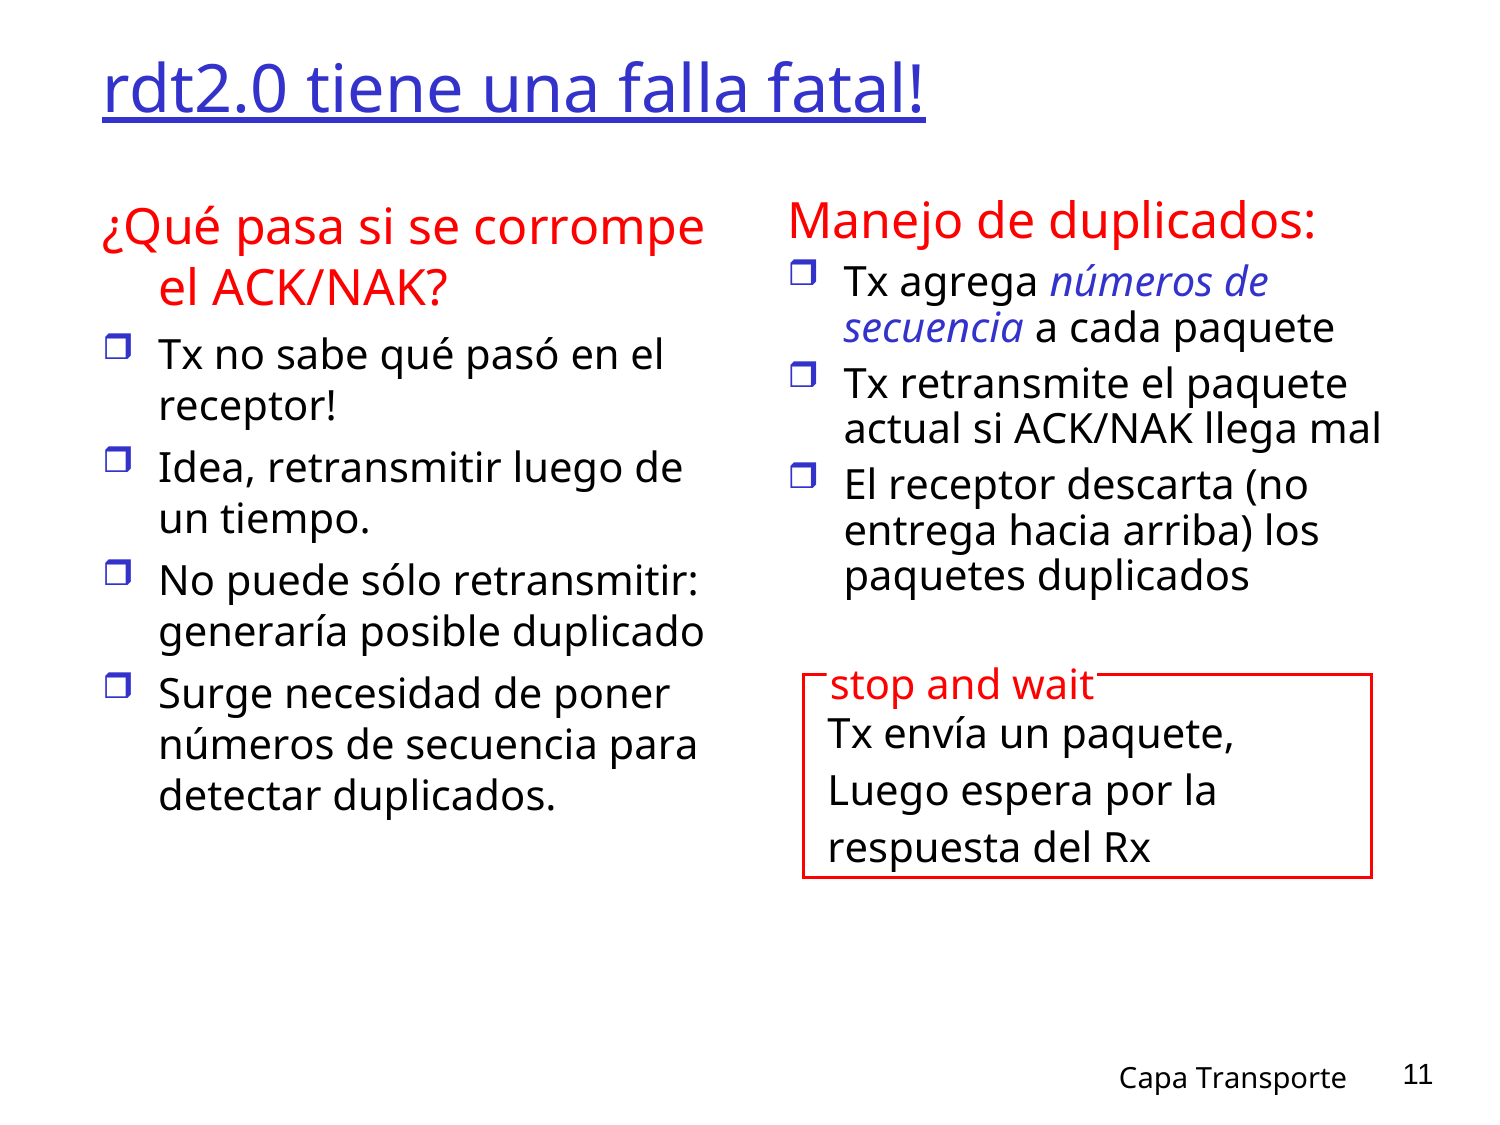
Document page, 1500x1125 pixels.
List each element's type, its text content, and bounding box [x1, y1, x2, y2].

list ¿Qué pasa si se corrompe el ACK/NAK? Tx no sabe qué pasó en el receptor! Idea, retransmitir luego de un tiempo. No puede sólo retransmitir: generaría posible duplicado Surge necesidad de poner números de secuencia para detectar duplicados. [87, 187, 741, 1041]
list Manejo de duplicados: Tx agrega números de secuencia a cada paquete Tx retransmite el paquete actual si ACK/NAK llega mal El receptor descarta (no entrega hacia arriba) los paquetes duplicados [772, 187, 1426, 1041]
title rdt2.0 tiene una falla fatal! [87, 15, 1463, 158]
text_box stop and wait [814, 647, 1110, 720]
text_box Tx envía un paquete, Luego espera por la respuesta del Rx [812, 879, 1261, 883]
text_box Tx envía un paquete, Luego espera por la respuesta del Rx [812, 695, 1261, 876]
